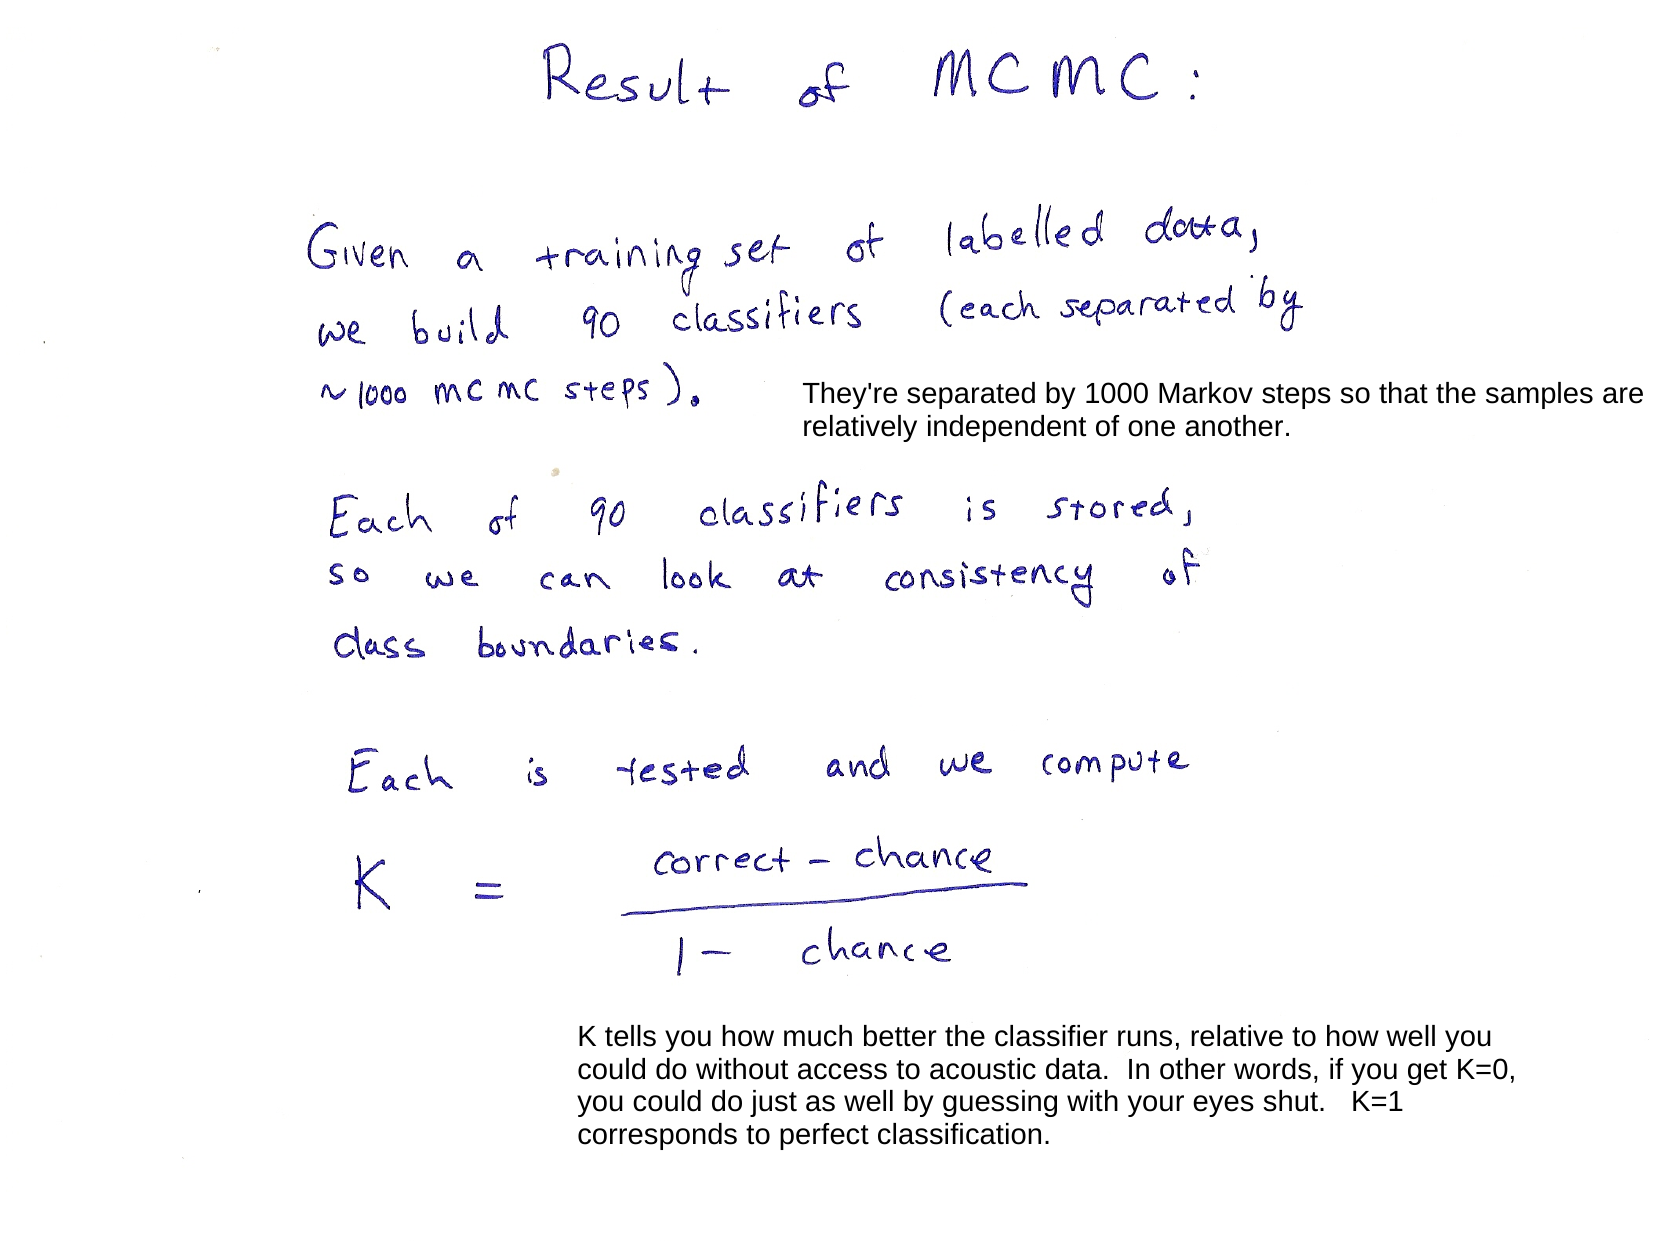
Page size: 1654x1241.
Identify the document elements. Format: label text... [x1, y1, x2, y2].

picture [6, 27, 1654, 1241]
text_box K tells you how much better the classifier runs, relative to how well you could do without access to acoustic data. In other words, if you get K=0, you could do just as well by guessing with your eyes shut. K=1 corresponds to perfect classification. [562, 1012, 1576, 1159]
text_box They're separated by 1000 Markov steps so that the samples are relatively independent of one another. [787, 369, 1654, 451]
